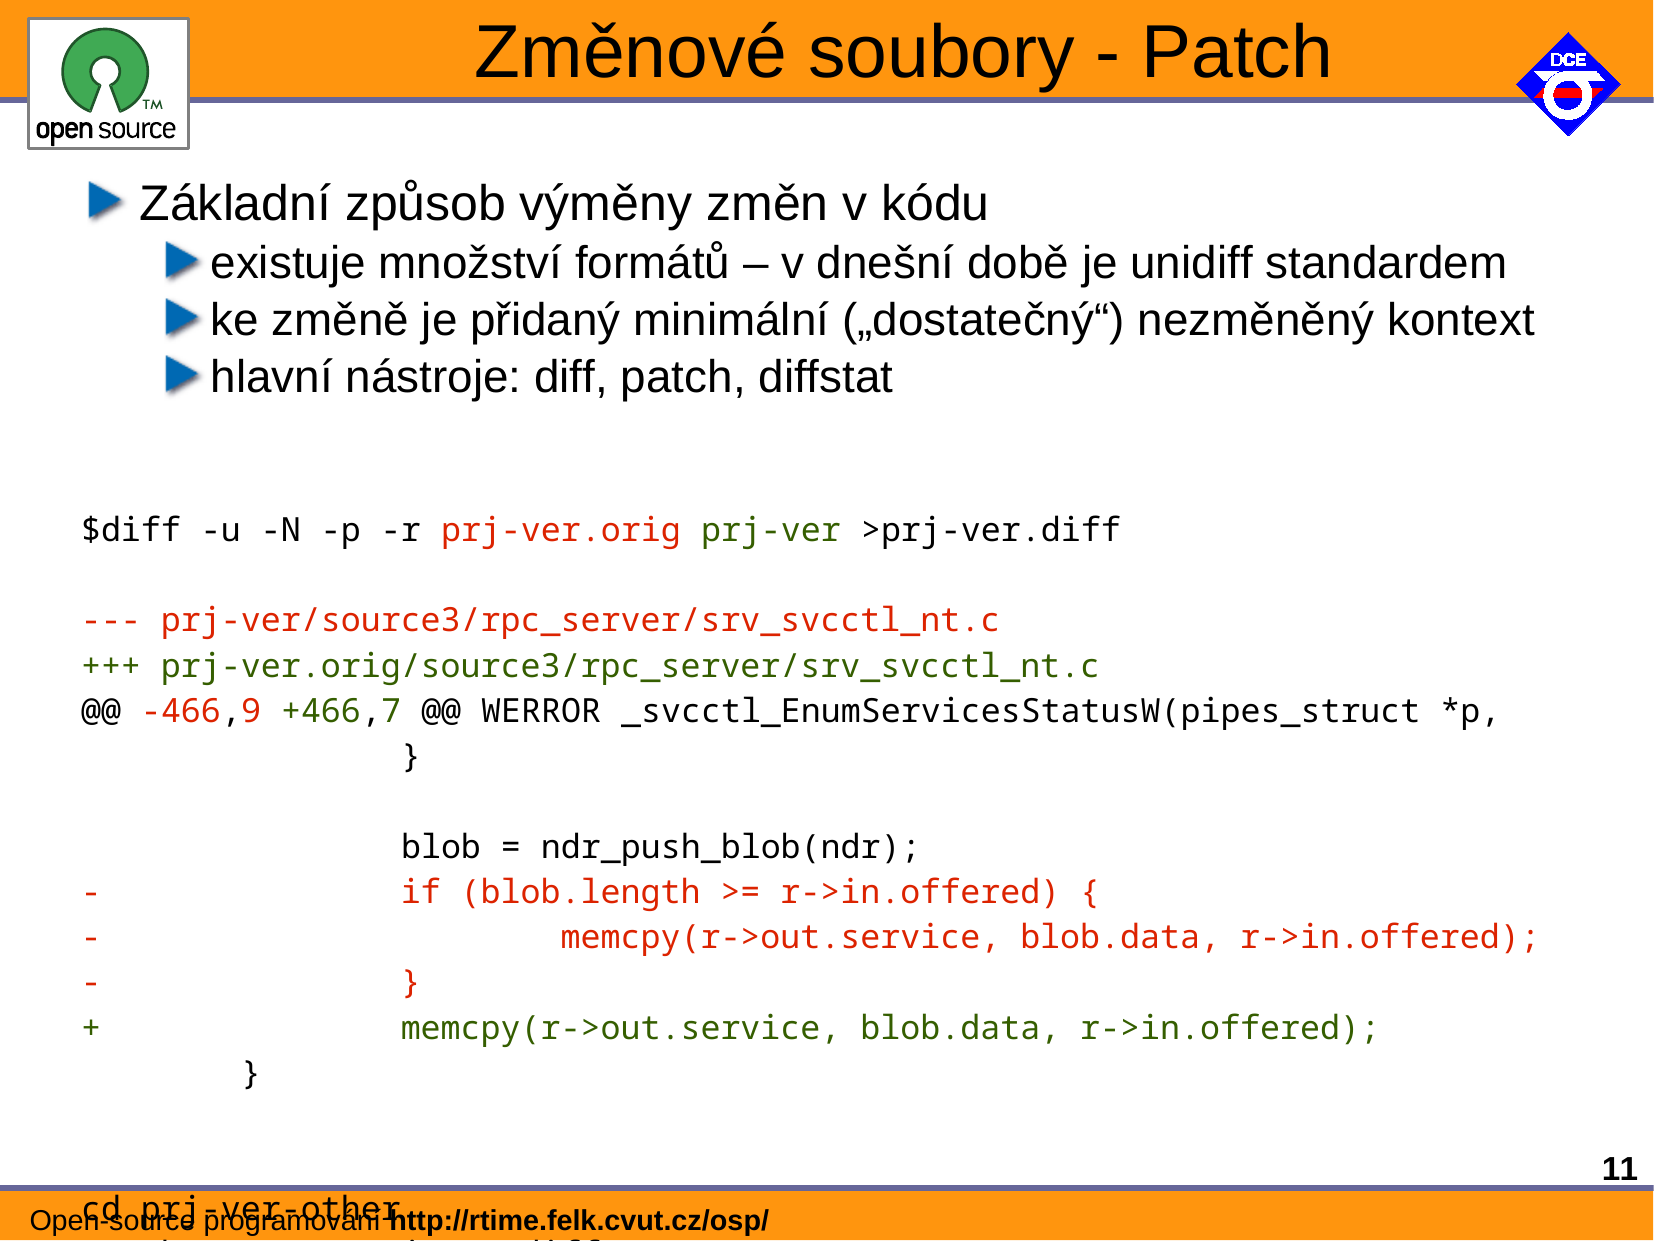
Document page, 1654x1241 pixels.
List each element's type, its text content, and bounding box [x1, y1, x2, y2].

title Změnové soubory - Patch [178, 4, 1631, 98]
list Základní způsob výměny změn v kódu existuje množství formátů – v dnešní době je unidiff standardem ke změně je přidaný minimální („dostatečný“) nezměněný kontext hlavní nástroje: diff, patch, diffstat [68, 174, 1592, 488]
text_box $diff -u -N -p -r prj-ver.orig prj-ver >prj-ver.diff --- prj-ver/source3/rpc_server/srv_svcctl_nt.c +++ prj-ver.orig/source3/rpc_server/srv_svcctl_nt.c @@ -466,9 +466,7 @@ WERROR _svcctl_EnumServicesStatusW(pipes_struct *p, } blob = ndr_push_blob(ndr); - if (blob.length >= r->in.offered) { - memcpy(r->out.service, blob.data, r->in.offered); - } + memcpy(r->out.service, blob.data, r->in.offered); } cd prj-ver-other patch -p1 <../prj-ver.diff [75, 499, 1600, 1217]
